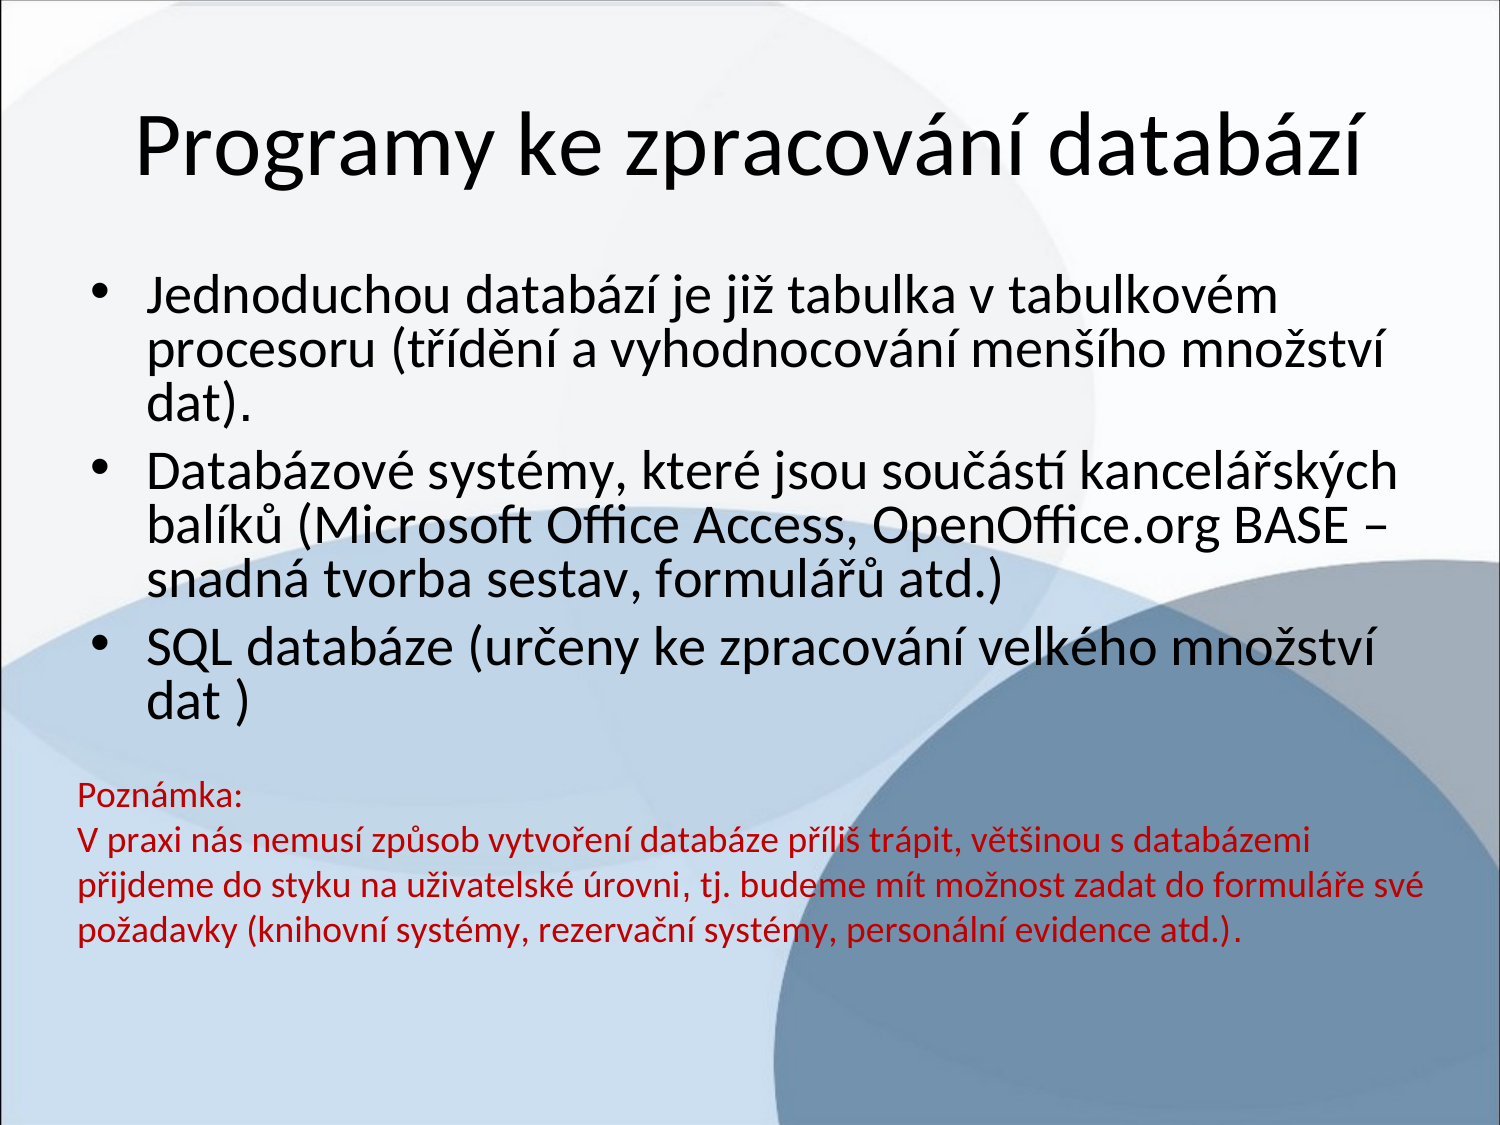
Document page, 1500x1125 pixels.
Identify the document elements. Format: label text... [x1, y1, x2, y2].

picture [0, 0, 1500, 1125]
title Programy ke zpracování databází [75, 45, 1426, 233]
list Jednoduchou databází je již tabulka v tabulkovém procesoru (třídění a vyhodnocování menšího množství dat). Databázové systémy, které jsou součástí kancelářských balíků (Microsoft Office Access, OpenOffice.org BASE – snadná tvorba sestav, formulářů atd.) SQL databáze (určeny ke zpracování velkého množství dat ) [75, 262, 1426, 762]
text_box Poznámka: V praxi nás nemusí způsob vytvoření databáze příliš trápit, většinou s databázemi přijdeme do styku na uživatelské úrovni, tj. budeme mít možnost zadat do formuláře své požadavky (knihovní systémy, rezervační systémy, personální evidence atd.). [62, 762, 1463, 958]
